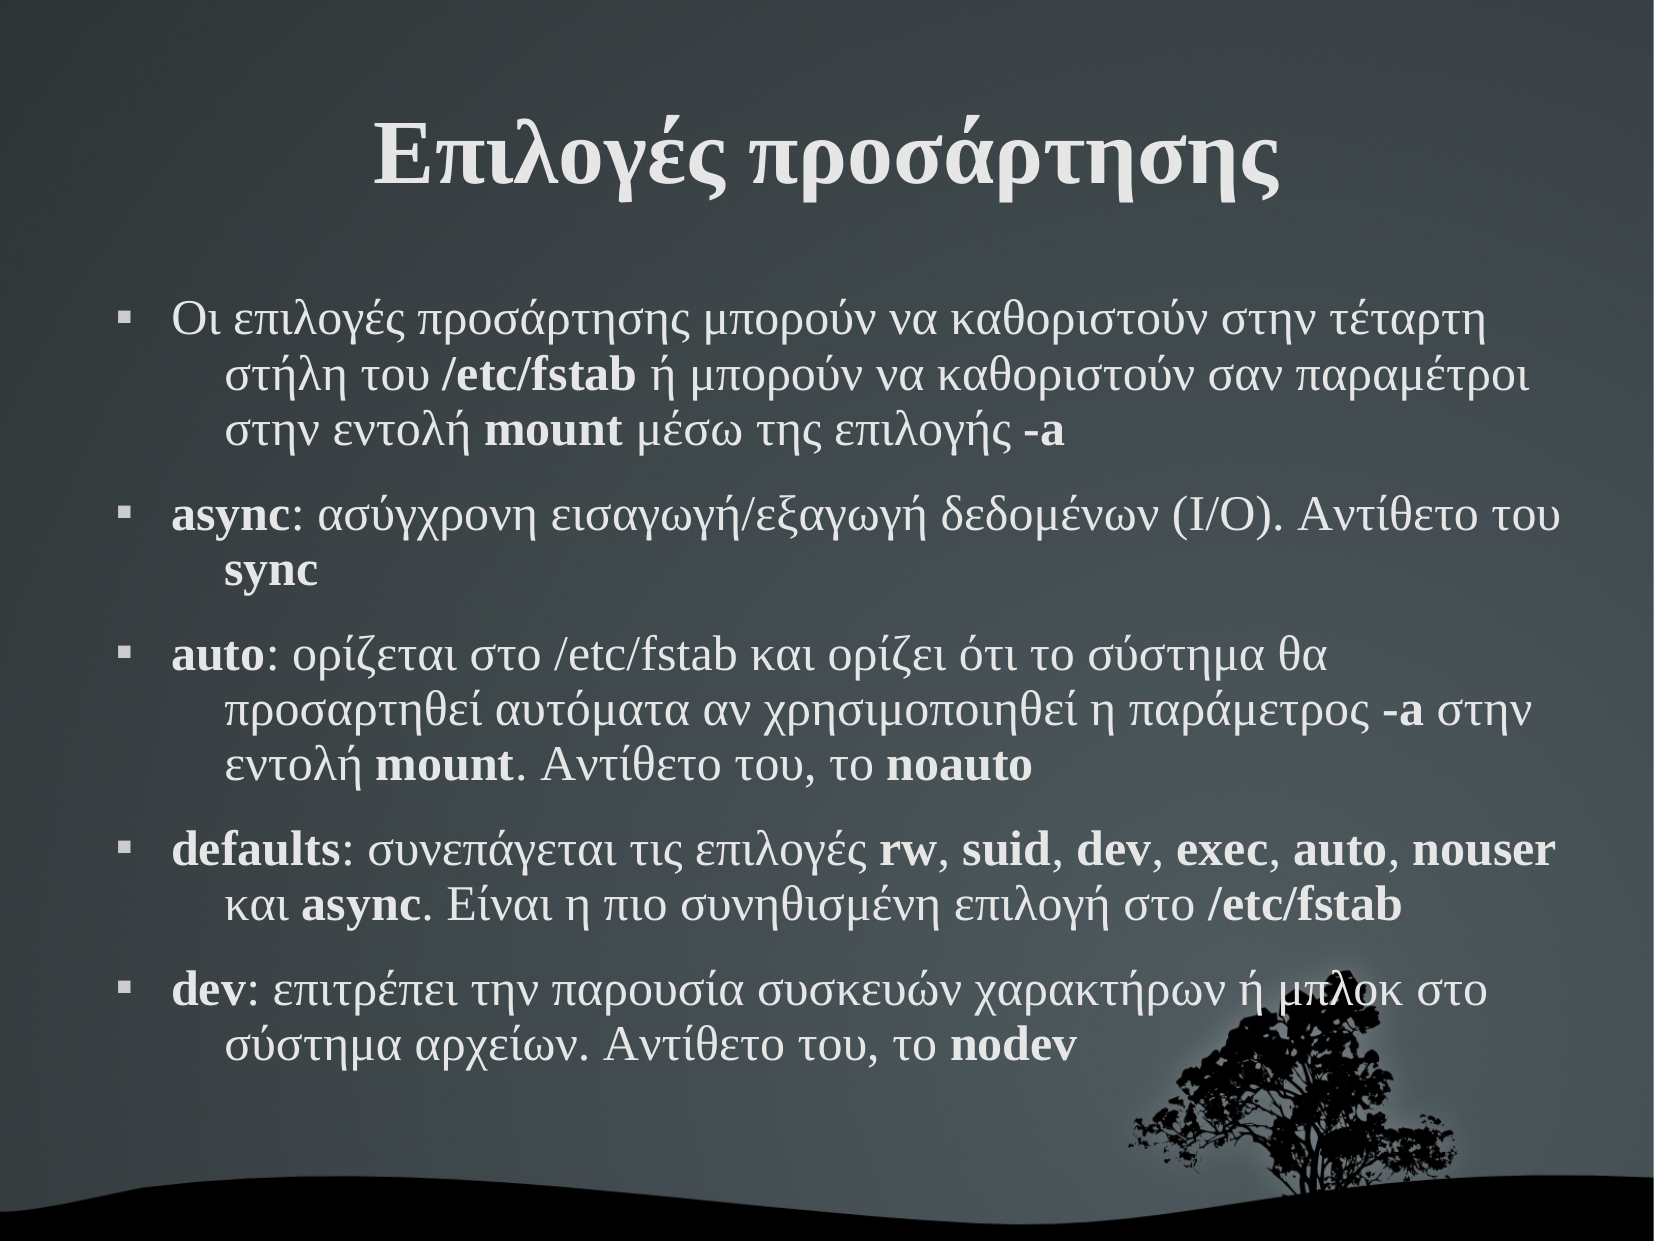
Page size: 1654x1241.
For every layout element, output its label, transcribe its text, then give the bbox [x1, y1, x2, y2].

title Επιλογές προσάρτησης [82, 49, 1571, 257]
list Οι επιλογές προσάρτησης μπορούν να καθοριστούν στην τέταρτη στήλη του /etc/fstab ή μπορούν να καθοριστούν σαν παραμέτροι στην εντολή mount μέσω της επιλογής -a async: ασύγχρονη εισαγωγή/εξαγωγή δεδομένων (Ι/Ο). Aντίθετο του sync auto: ορίζεται στο /etc/fstab και ορίζει ότι το σύστημα θα προσαρτηθεί αυτόματα αν χρησιμοποιηθεί η παράμετρος -a στην εντολή mount. Αντίθετο του, το noauto defaults: συνεπάγεται τις επιλογές rw, suid, dev, exec, auto, nouser και async. Είναι η πιο συνηθισμένη επιλογή στο /etc/fstab dev: επιτρέπει την παρουσία συσκευών χαρακτήρων ή μπλοκ στο σύστημα αρχείων. Αντίθετο του, το nodev [82, 290, 1571, 1187]
picture [0, 0, 1654, 1241]
